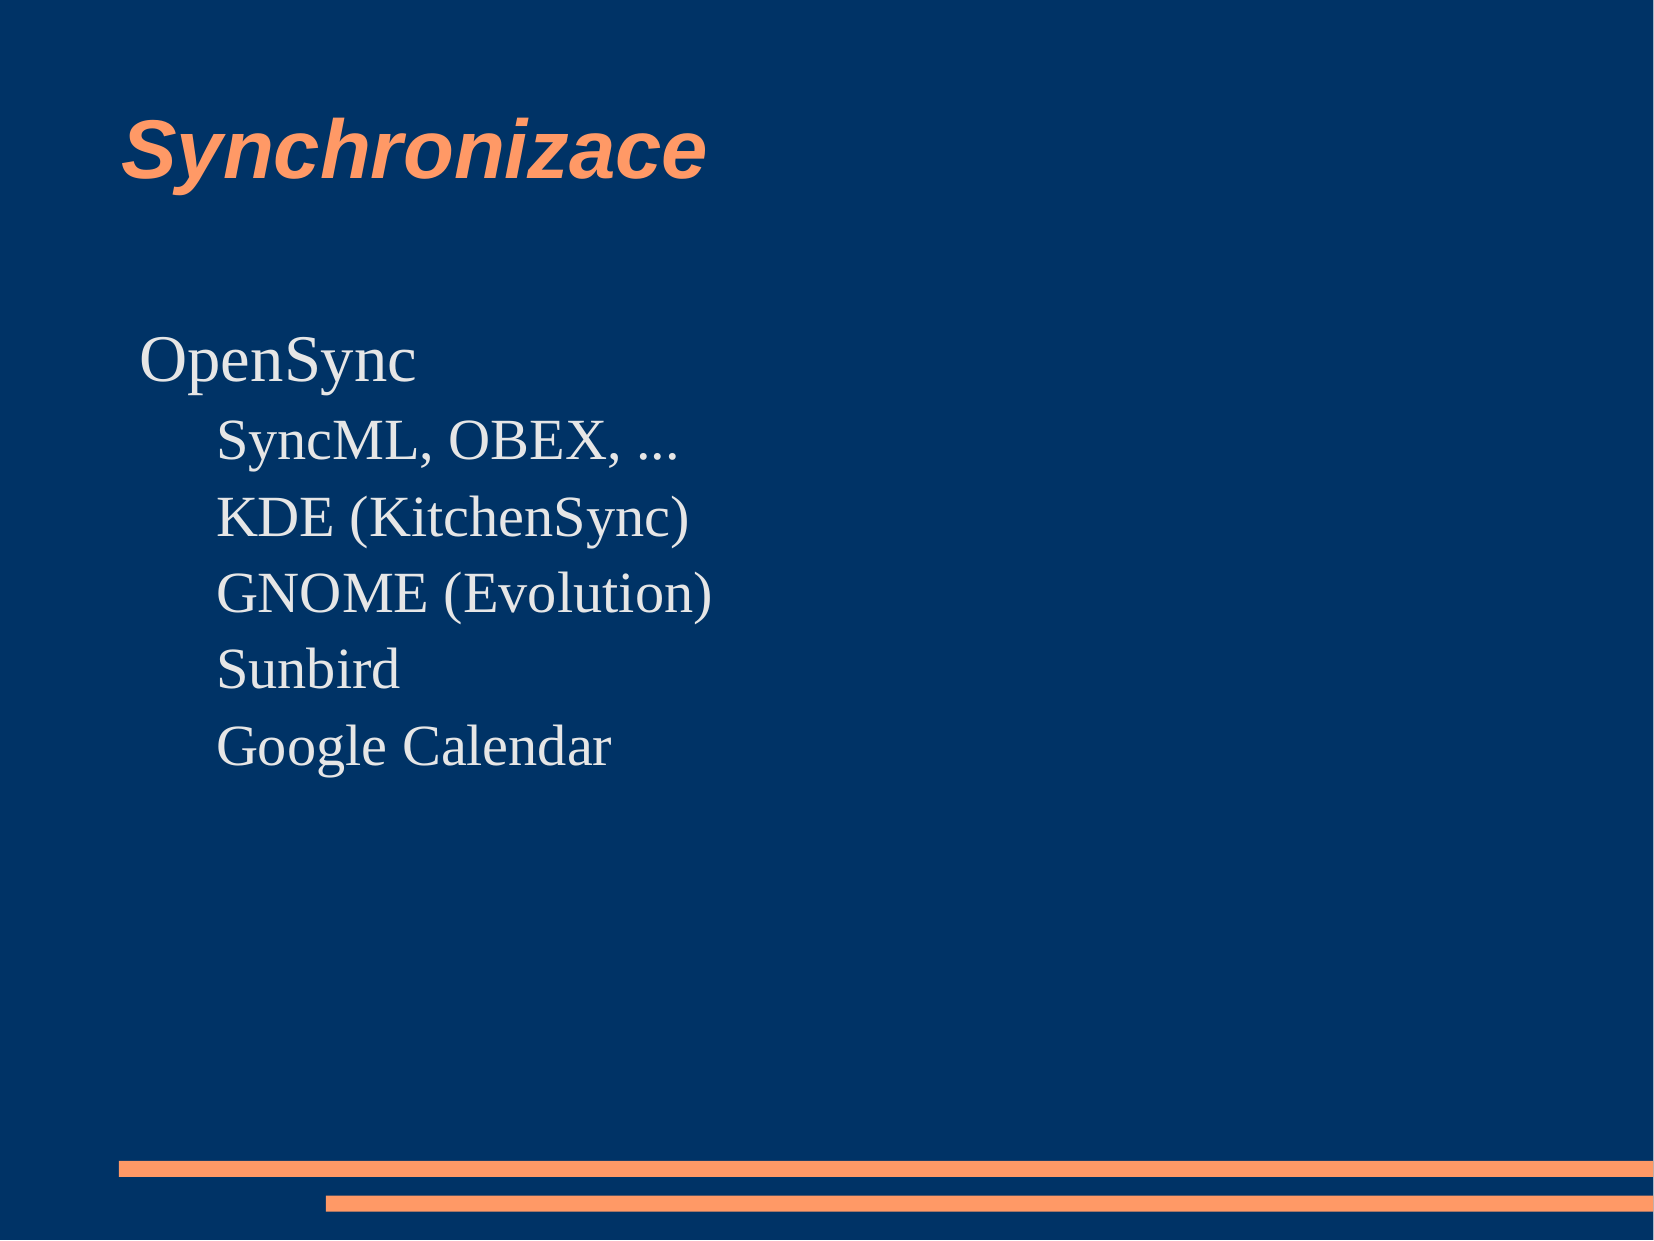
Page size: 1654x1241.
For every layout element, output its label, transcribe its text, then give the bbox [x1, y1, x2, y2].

list OpenSync SyncML, OBEX, ... KDE (KitchenSync) GNOME (Evolution) Sunbird Google Calendar [121, 322, 1561, 1133]
title Synchronizace [121, 46, 1534, 254]
